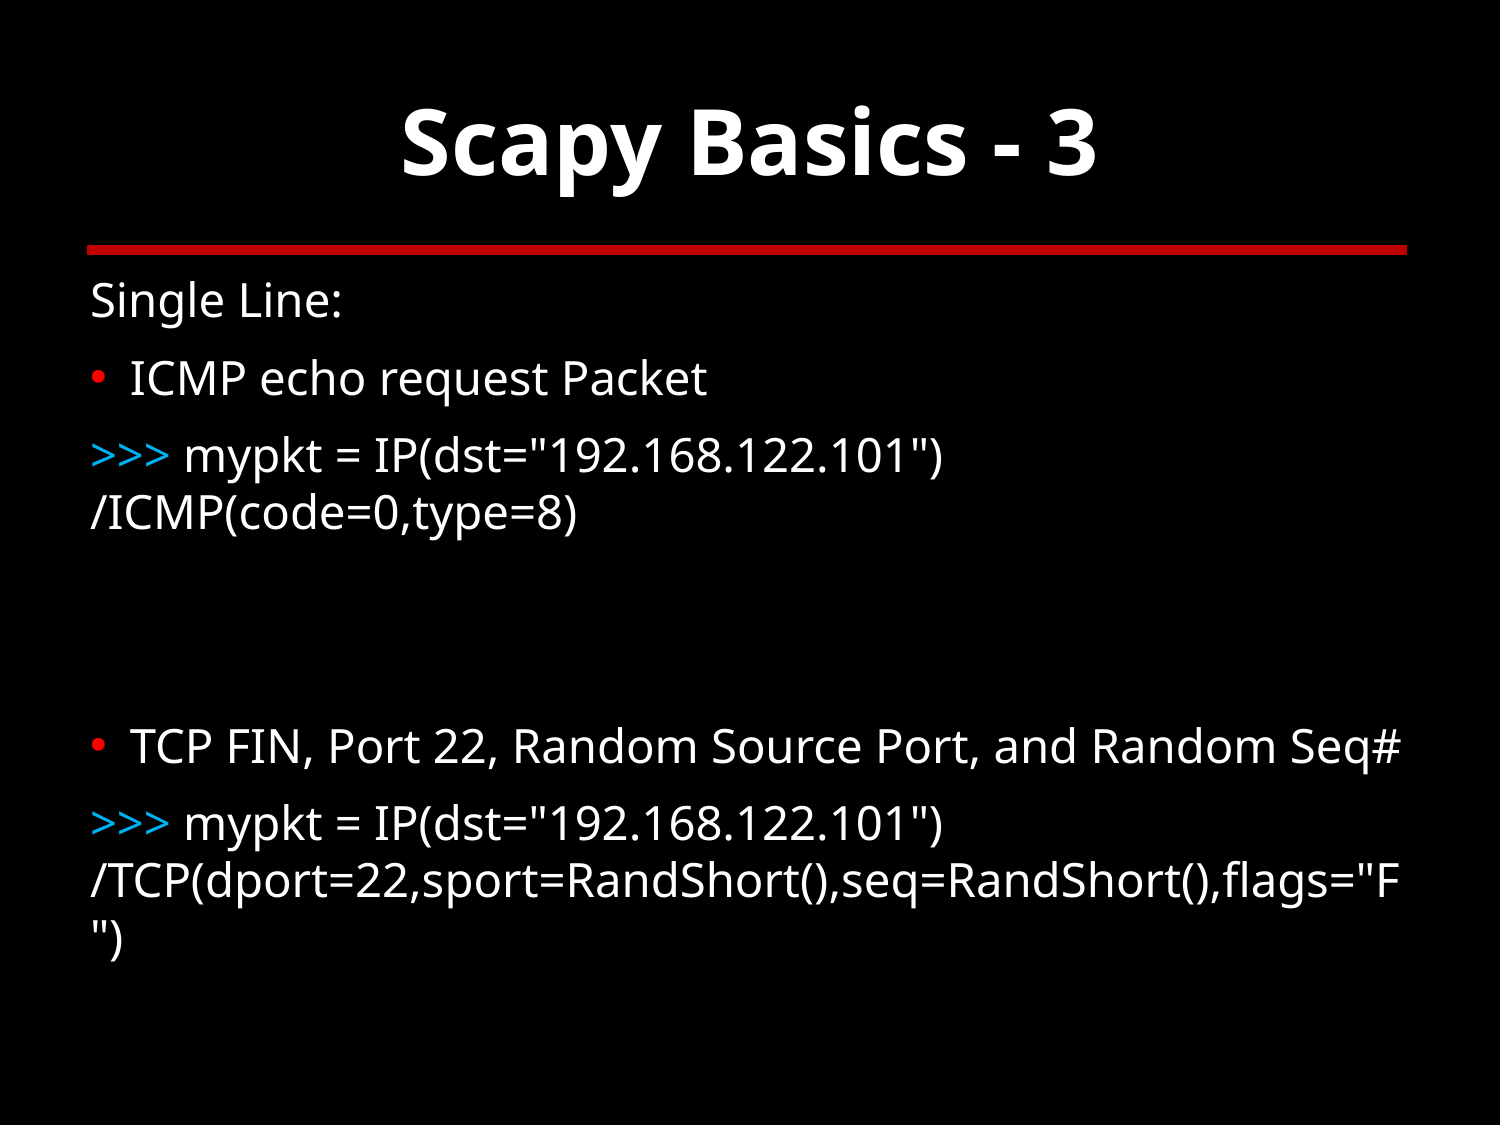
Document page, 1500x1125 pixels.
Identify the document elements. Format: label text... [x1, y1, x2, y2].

list Single Line: ICMP echo request Packet >>> mypkt = IP(dst="192.168.122.101") /ICMP(code=0,type=8) TCP FIN, Port 22, Random Source Port, and Random Seq# >>> mypkt = IP(dst="192.168.122.101") /TCP(dport=22,sport=RandShort(),seq=RandShort(),flags="F") [75, 262, 1425, 1005]
title Scapy Basics - 3 [75, 45, 1425, 233]
